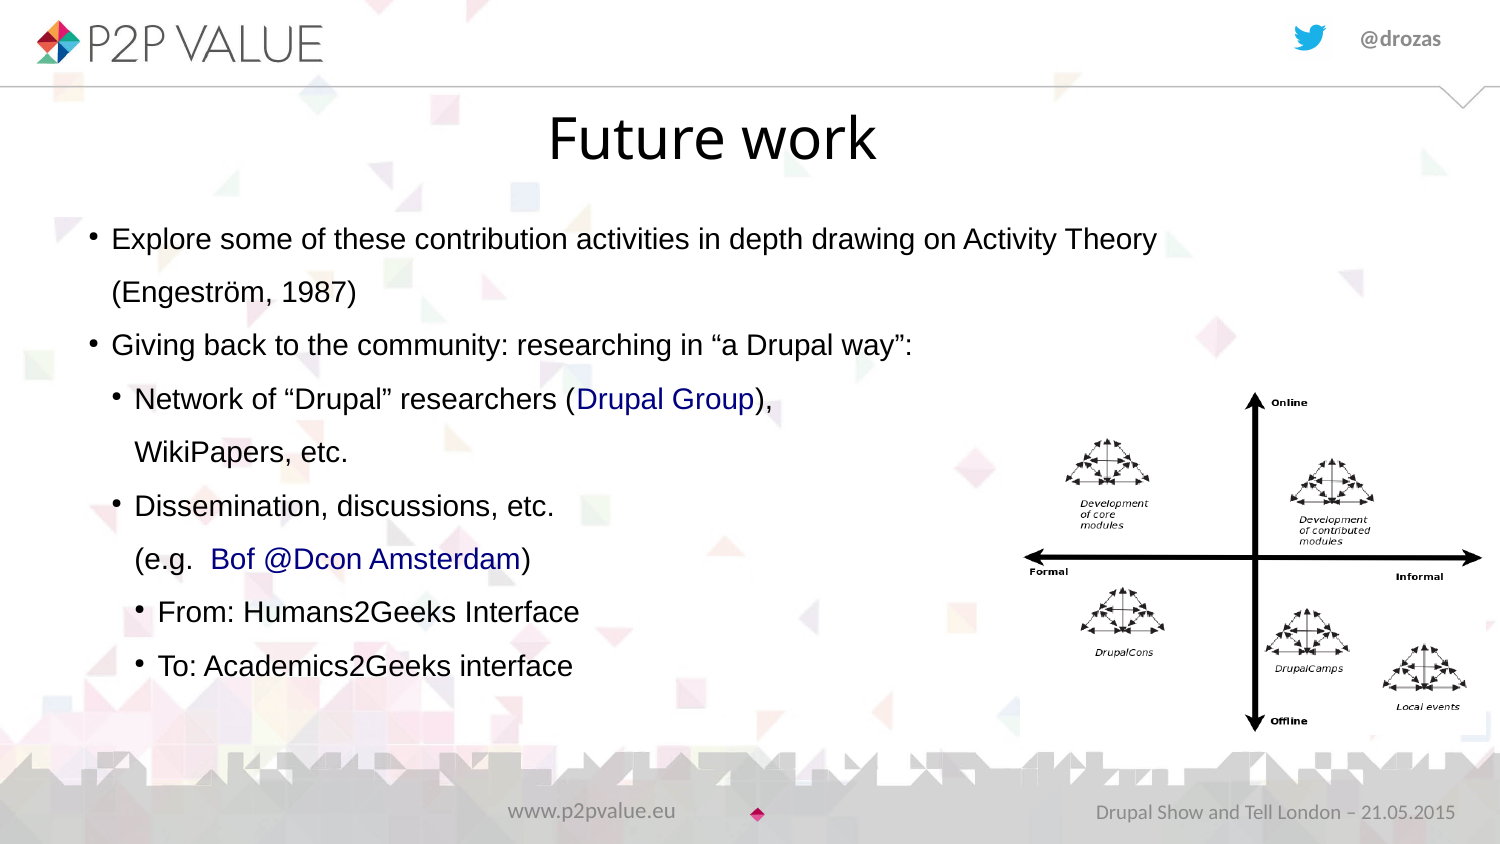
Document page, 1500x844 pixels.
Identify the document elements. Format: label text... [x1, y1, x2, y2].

picture [0, 0, 1500, 844]
text_box @drozas [1333, 15, 1455, 60]
subtitle Explore some of these contribution activities in depth drawing on Activity Theory (Engeström, 1987) Giving back to the community: researching in “a Drupal way”: Network of “Drupal” researchers (Drupal Group), WikiPapers, etc. Dissemination, discussions, etc. (e.g. Bof @Dcon Amsterdam) From: Humans2Geeks Interface To: Academics2Geeks interface [75, 195, 1276, 691]
text_box www.p2pvalue.eu [501, 789, 720, 829]
text_box Drupal Show and Tell London – 21.05.2015 [777, 788, 1470, 834]
title Future work [60, 92, 1366, 181]
